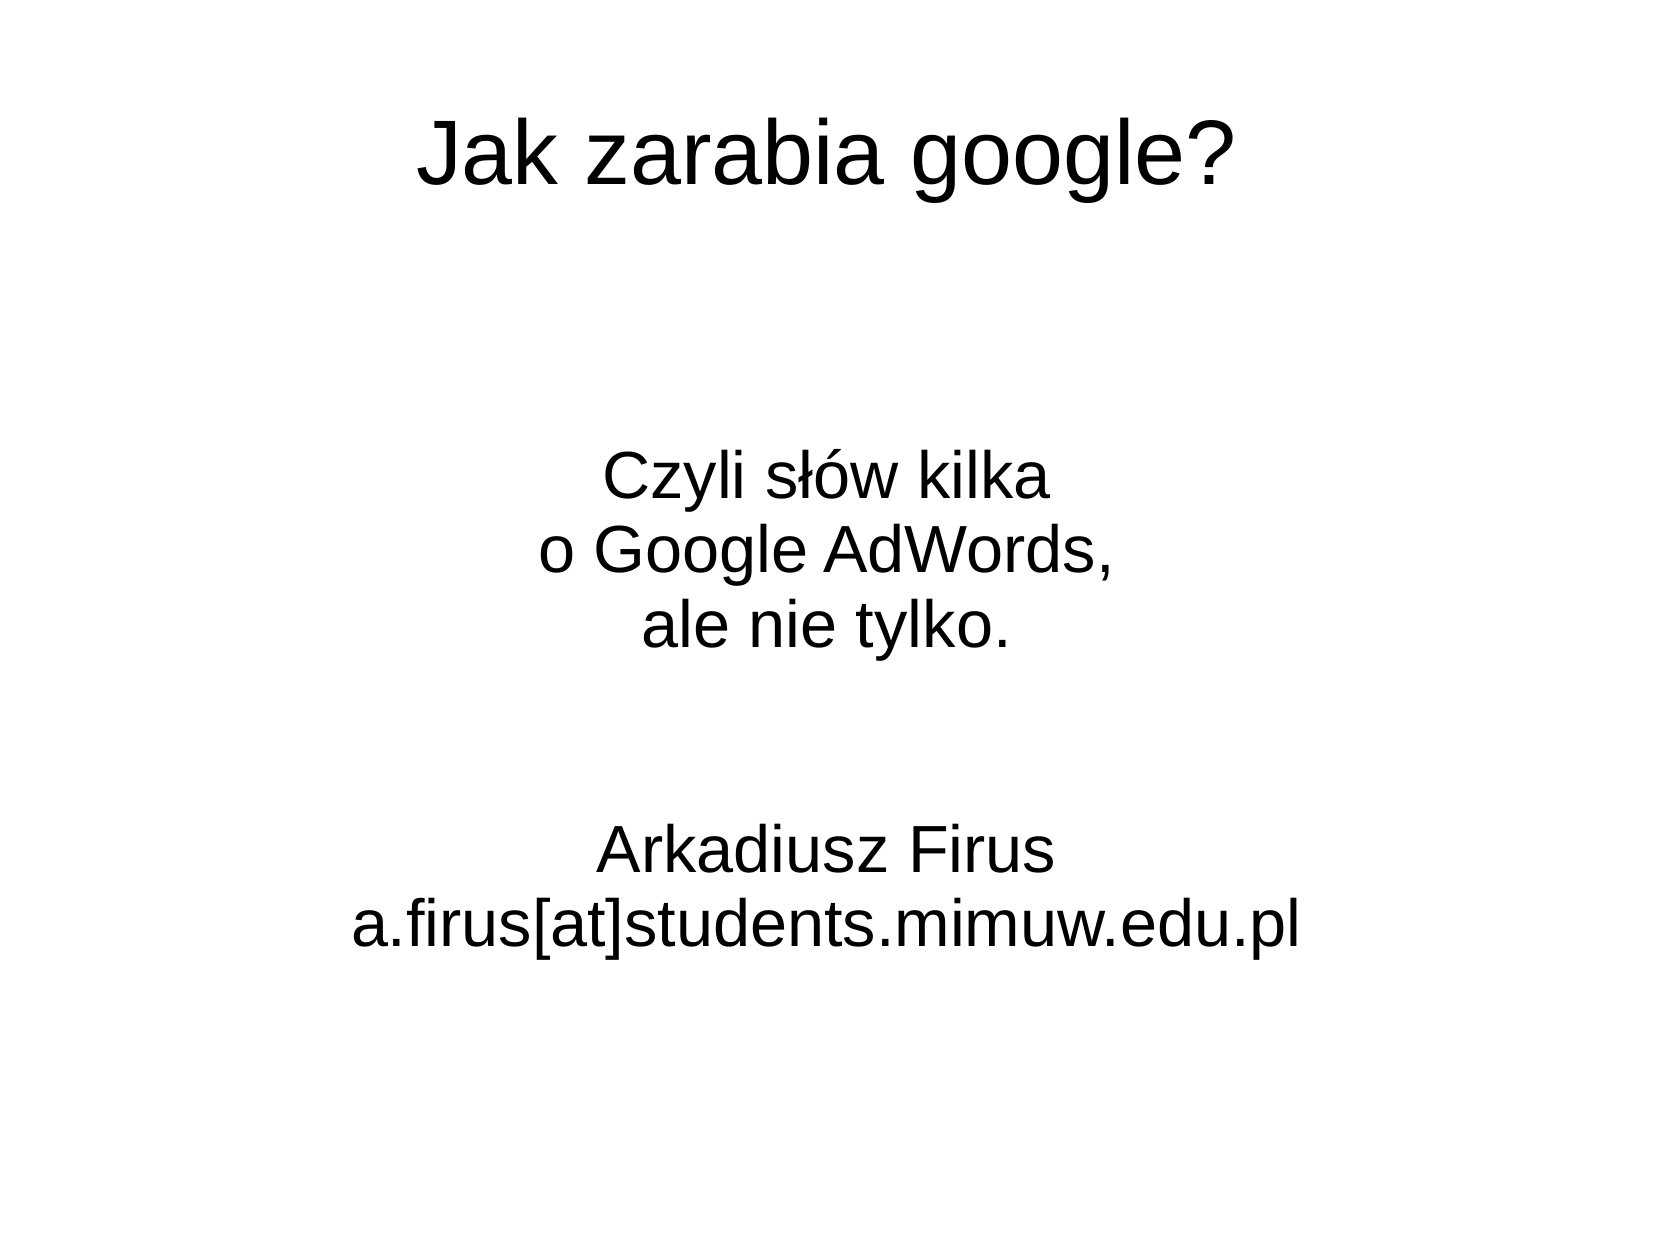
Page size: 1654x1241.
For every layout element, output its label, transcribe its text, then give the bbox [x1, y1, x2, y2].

title Jak zarabia google? [82, 56, 1571, 250]
subtitle Czyli słów kilka o Google AdWords, ale nie tylko. Arkadiusz Firus a.firus[at]students.mimuw.edu.pl [82, 297, 1571, 1102]
